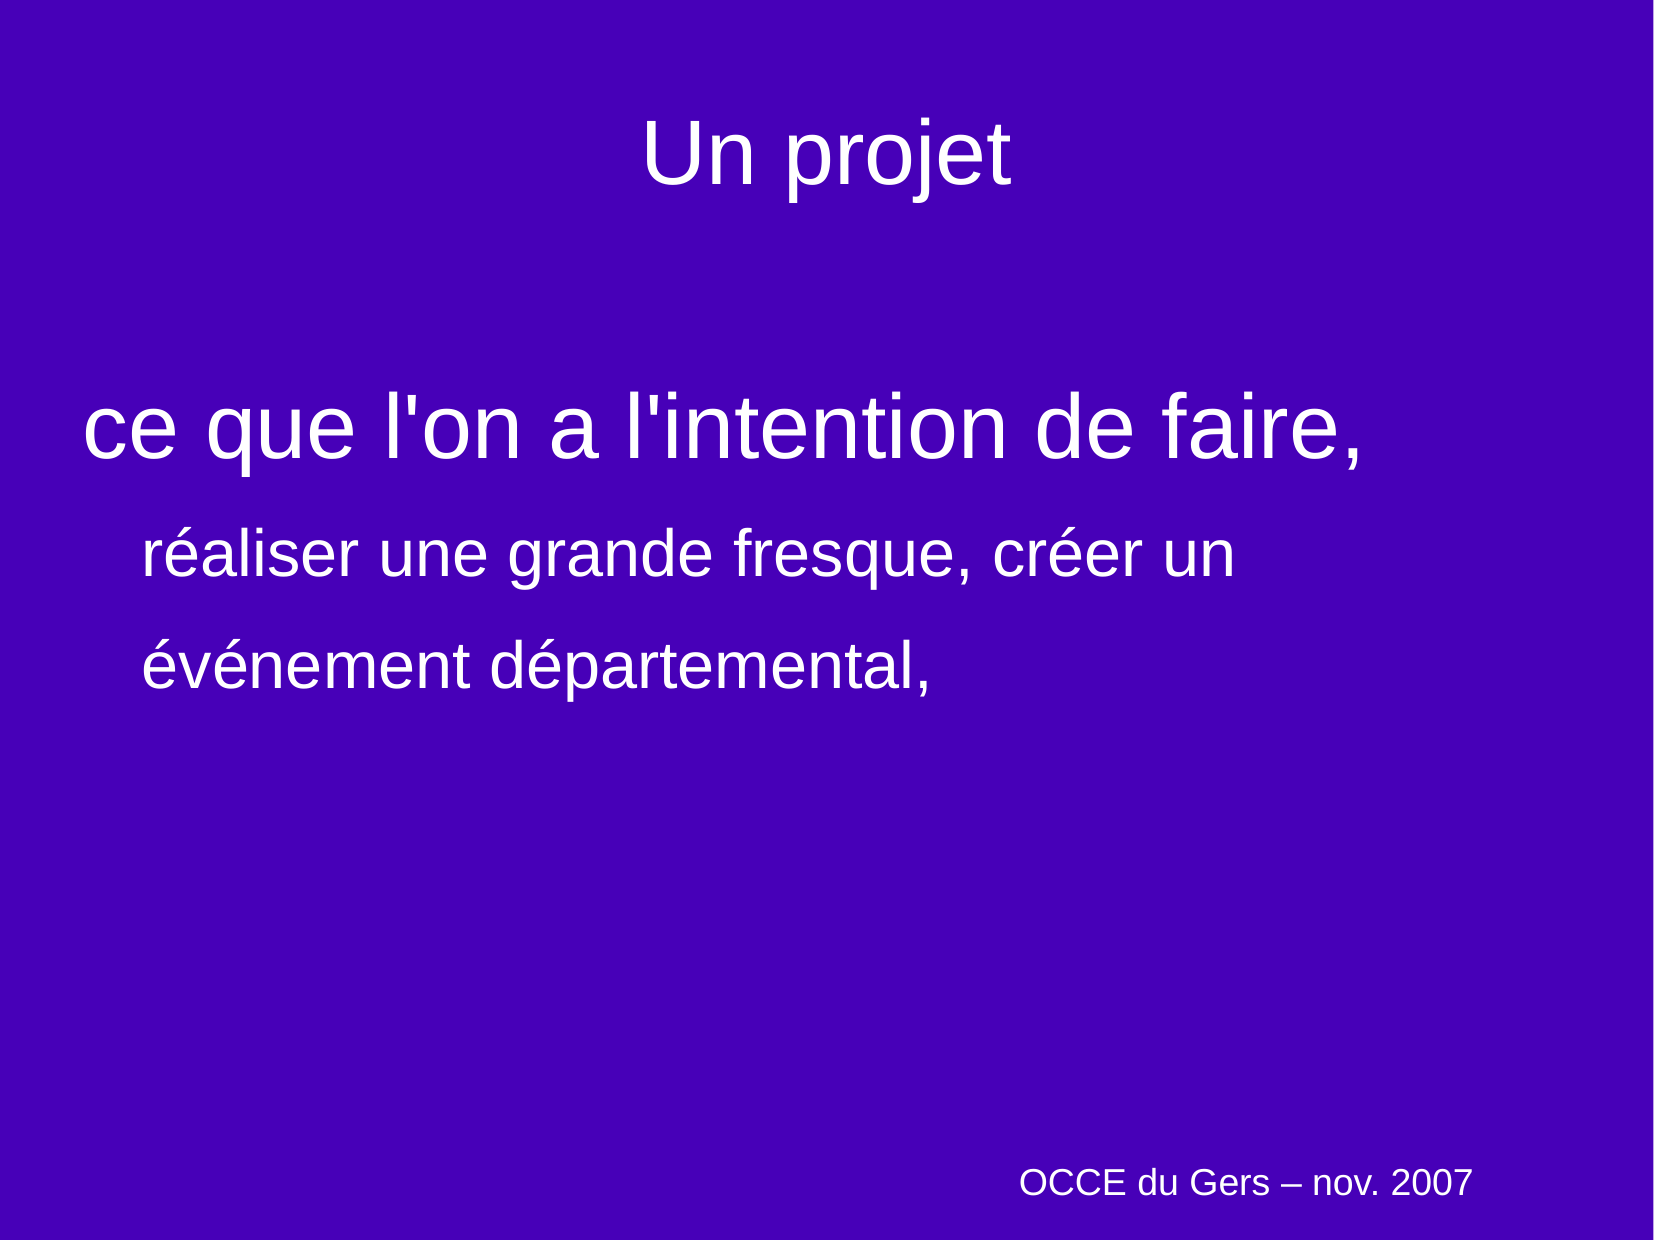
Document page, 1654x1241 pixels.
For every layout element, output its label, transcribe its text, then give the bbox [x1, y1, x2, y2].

subtitle ce que l'on a l'intention de faire, réaliser une grande fresque, créer un événement départemental, [82, 324, 1571, 1102]
text_box OCCE du Gers – nov. 2007 [1003, 1153, 1625, 1211]
title Un projet [82, 49, 1571, 257]
